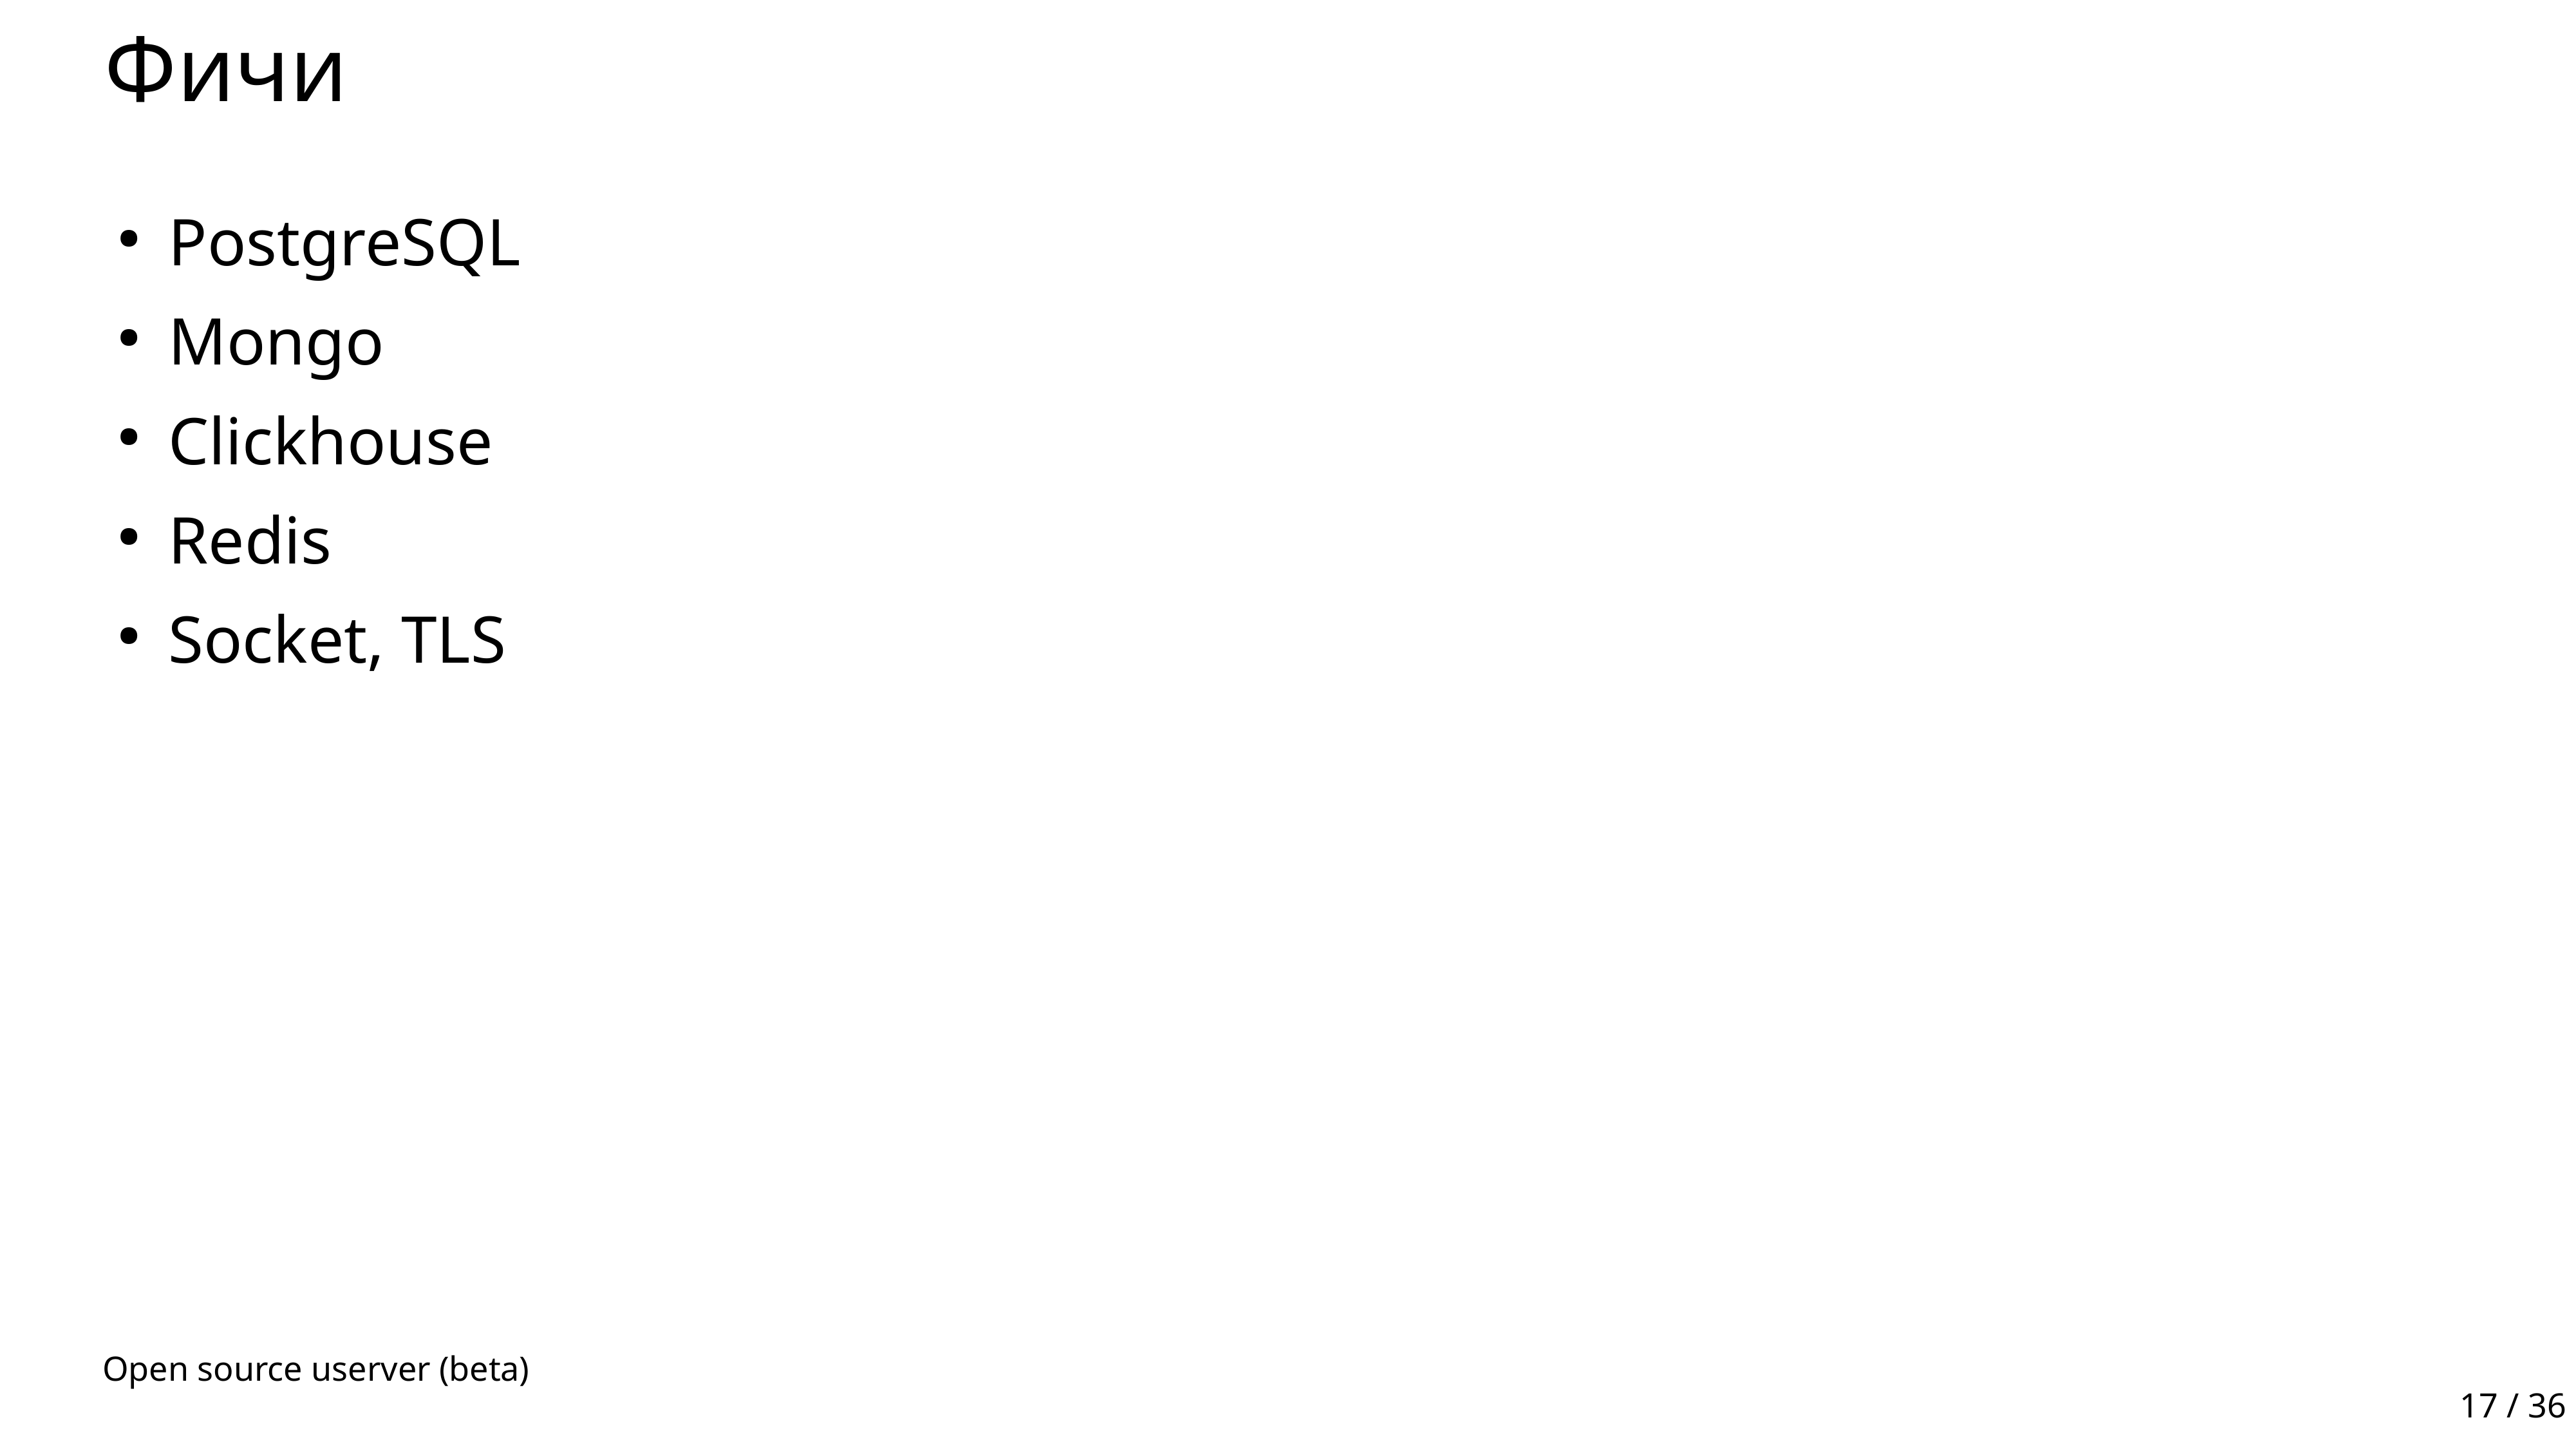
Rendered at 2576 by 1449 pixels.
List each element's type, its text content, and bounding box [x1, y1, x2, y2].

list PostgreSQL Mongo Clickhouse Redis Socket, TLS [97, 193, 1343, 1361]
list <number> / 36 [1479, 1376, 2576, 1431]
title Фичи [95, 19, 2576, 155]
list Open source userver (beta) [93, 1338, 1190, 1393]
